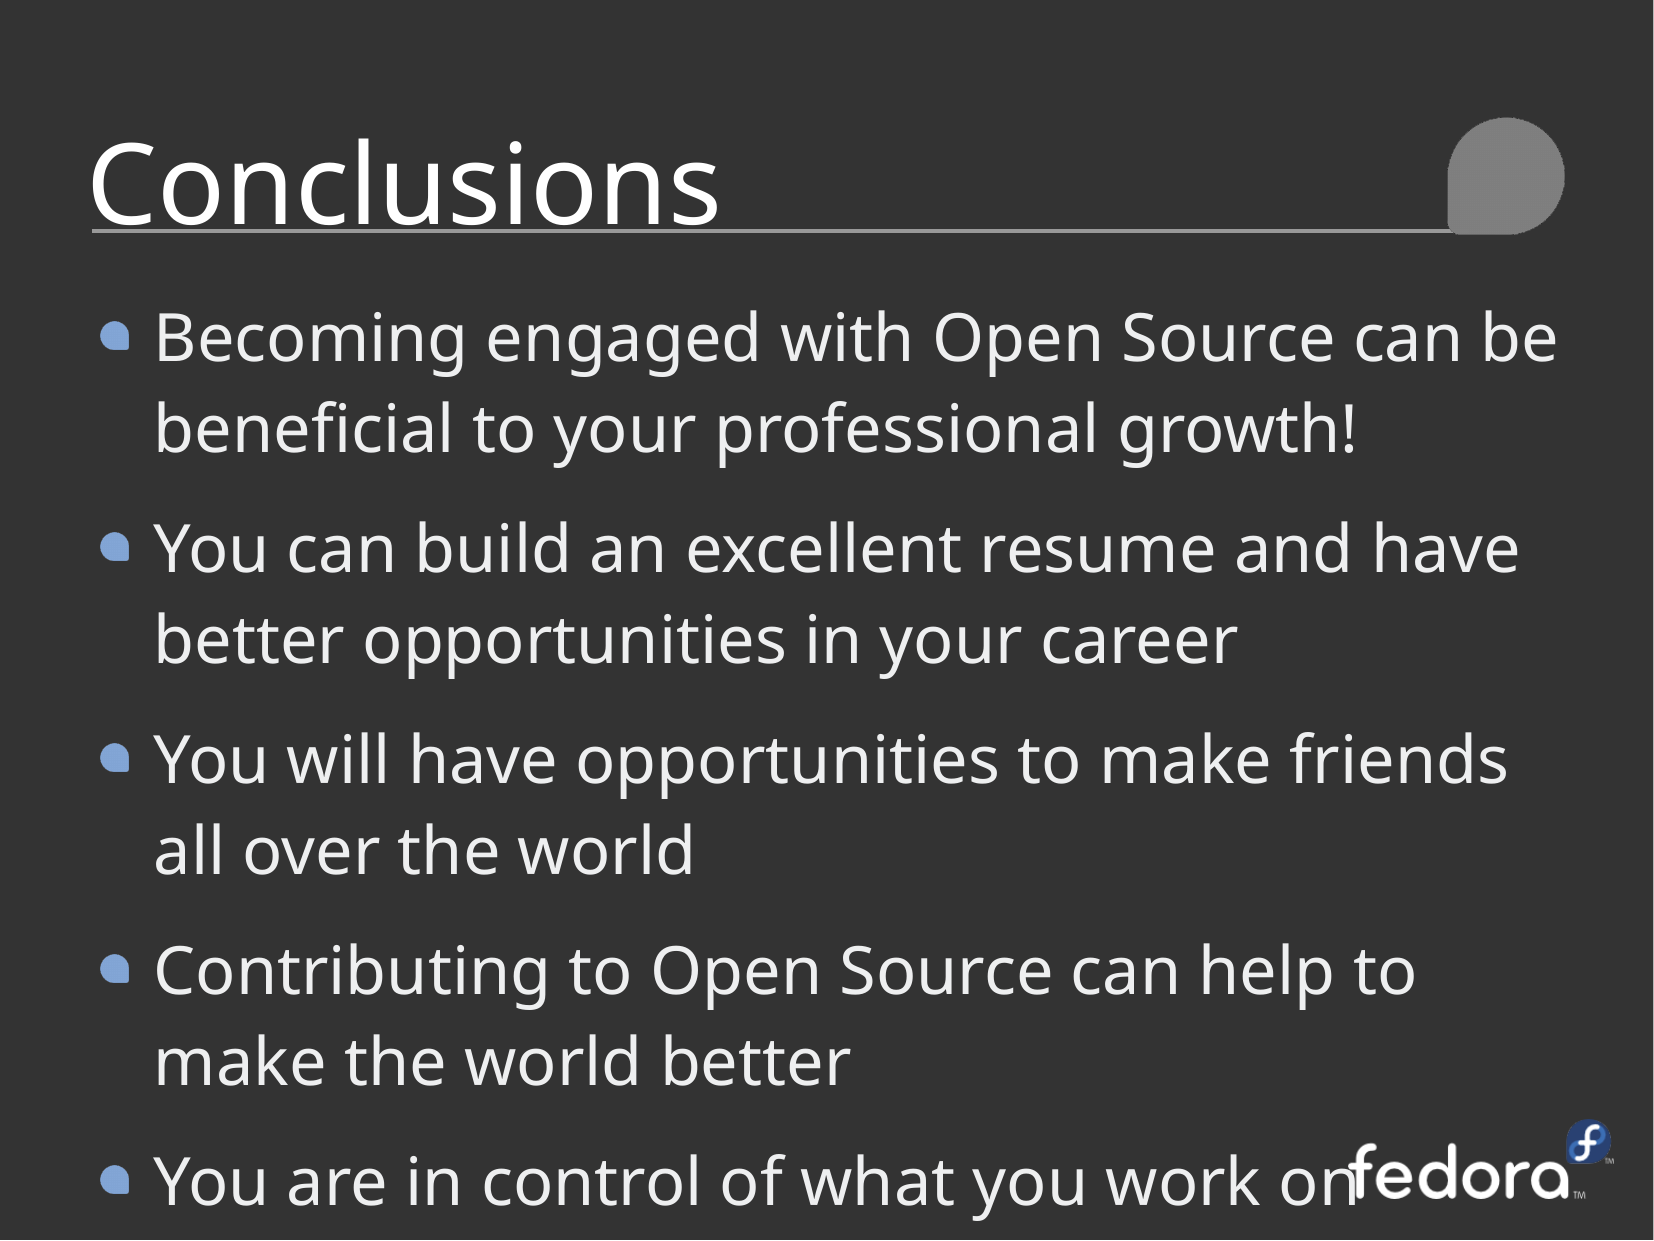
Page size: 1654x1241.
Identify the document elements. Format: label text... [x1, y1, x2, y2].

title Conclusions [86, 112, 1575, 249]
picture [100, 1165, 129, 1194]
list Becoming engaged with Open Source can be beneficial to your professional growth! You can build an excellent resume and have better opportunities in your career You will have opportunities to make friends all over the world Contributing to Open Source can help to make the world better You are in control of what you work on [82, 290, 1571, 1109]
picture [1348, 1119, 1614, 1199]
